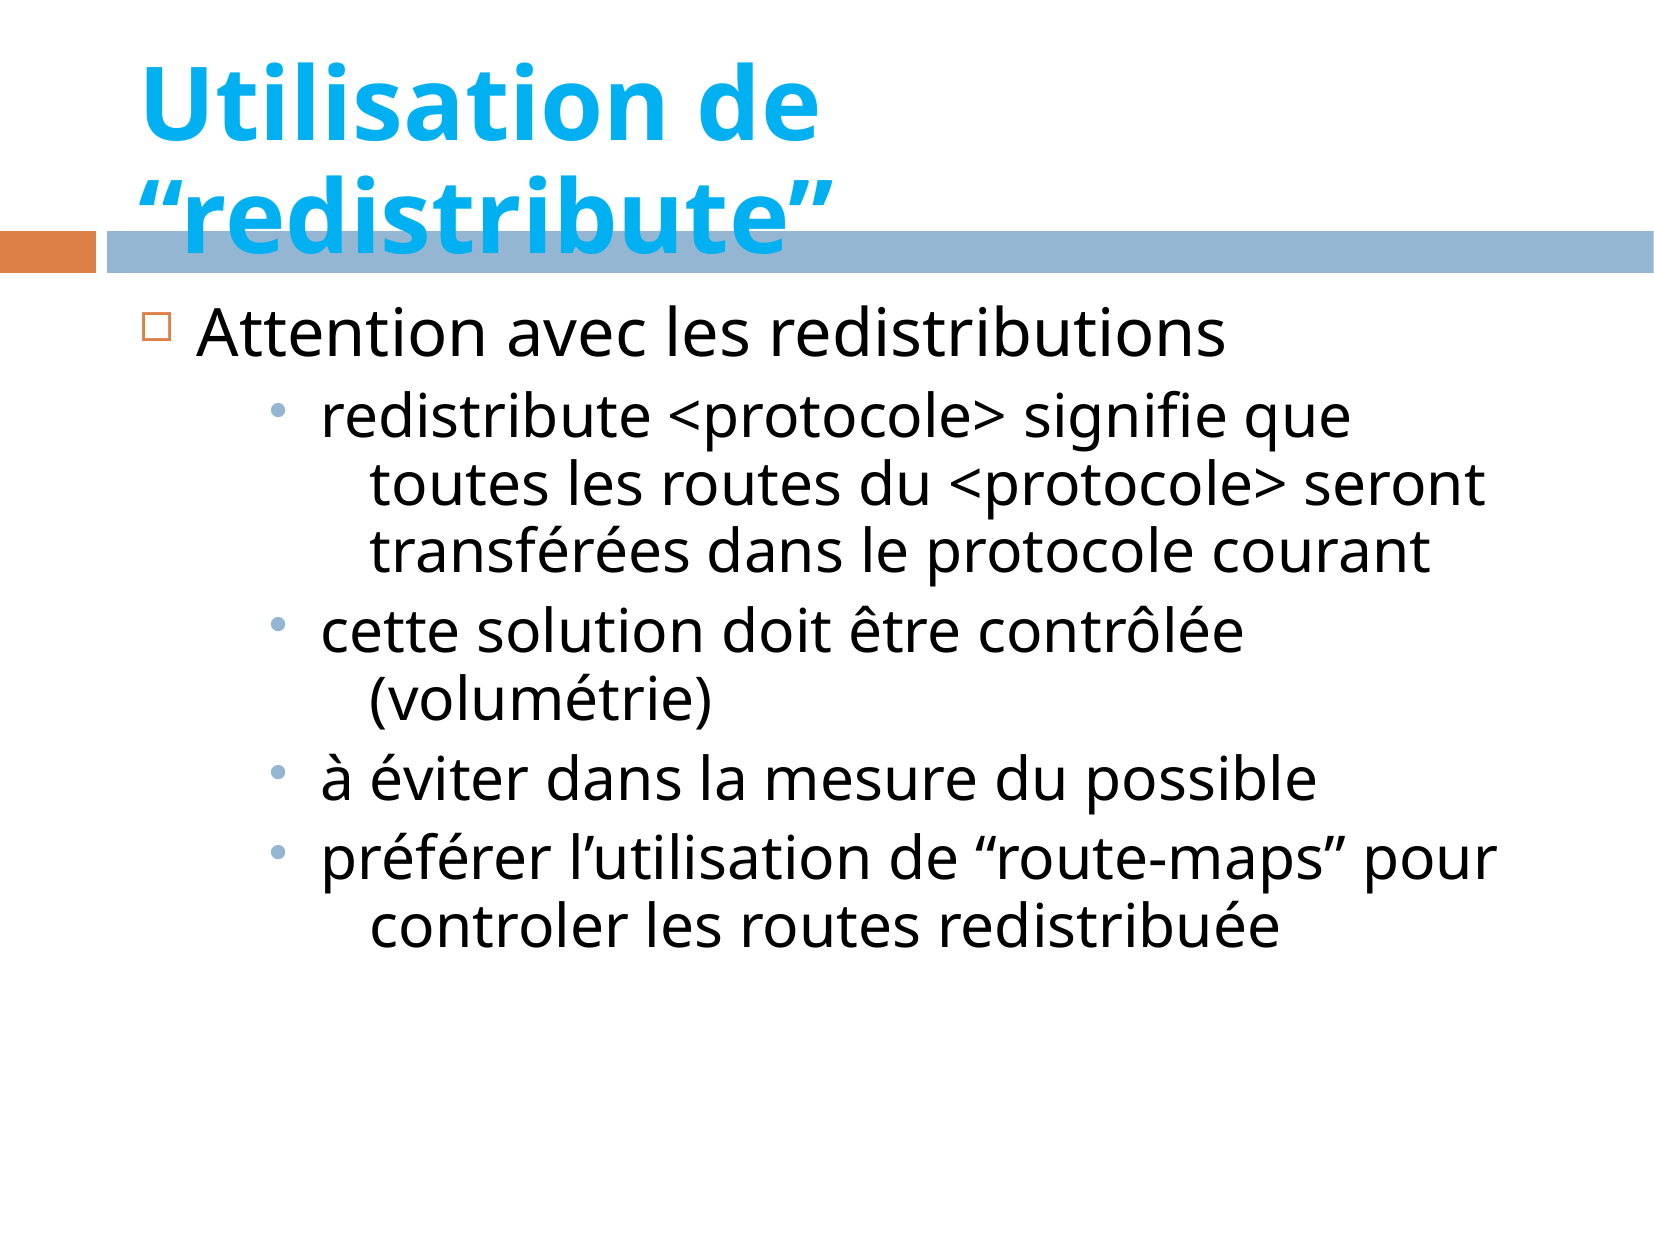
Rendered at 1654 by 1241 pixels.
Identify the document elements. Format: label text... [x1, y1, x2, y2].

title Utilisation de “redistribute” [123, 41, 1530, 248]
list Attention avec les redistributions redistribute <protocole> signifie que toutes les routes du <protocole> seront transférées dans le protocole courant cette solution doit être contrôlée (volumétrie)‏ à éviter dans la mesure du possible préférer l’utilisation de “route-maps” pour controler les routes redistribuée [123, 289, 1558, 1131]
